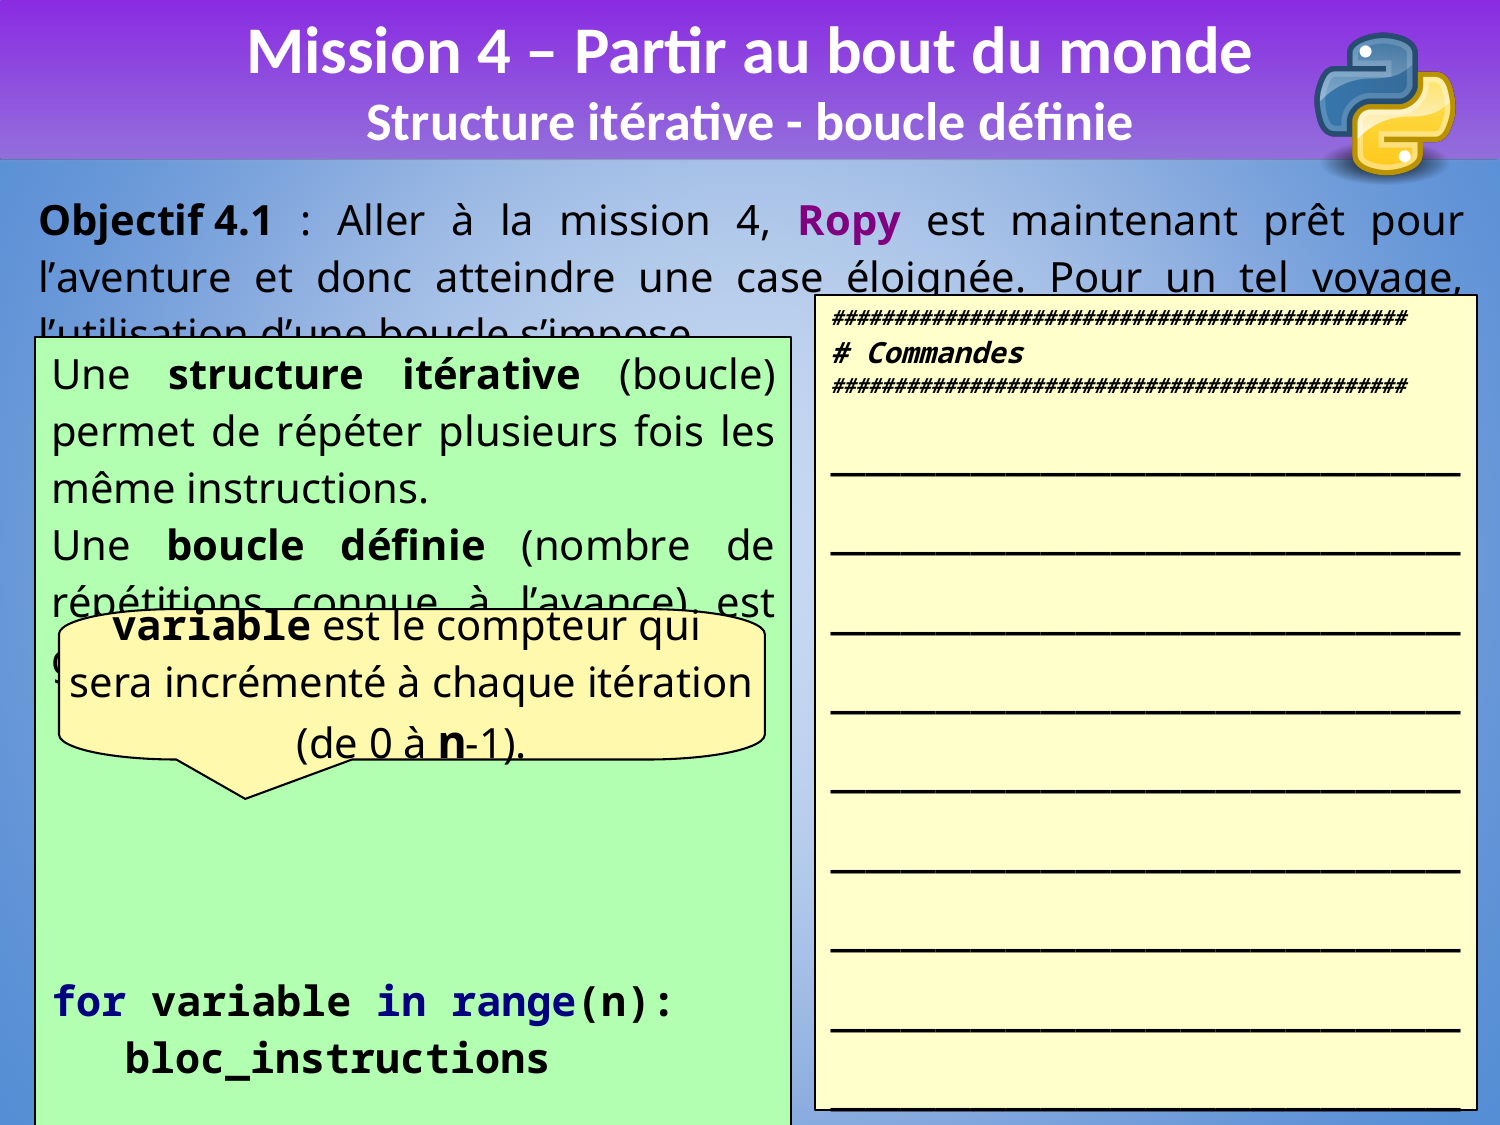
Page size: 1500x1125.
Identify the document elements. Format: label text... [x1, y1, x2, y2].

text_box ############################################## # Commandes ############################################## ____________________________________ ____________________________________ ____________________________________ ____________________________________ ____________________________________ ____________________________________ ____________________________________ ____________________________________ ____________________________________ ____________________________________ ____________________________________ ____________________________________ [814, 295, 1477, 1111]
picture [230, 329, 242, 336]
text_box Une structure itérative (boucle) permet de répéter plusieurs fois les même instructions. Une boucle définie (nombre de répétitions connue à l’avance) est gérée par un compteur. for variable in range(n): bloc_instructions Par exemple : répéter 3 fois l’avancement d’un pas du robot : for i in range(3): rp_avancer() [35, 336, 792, 1108]
text_box Objectif 4.1 : Aller à la mission 4, Ropy est maintenant prêt pour l’aventure et donc atteindre une case éloignée. Pour un tel voyage, l’utilisation d’une boucle s’impose. [23, 183, 1480, 324]
picture [114, 324, 176, 336]
picture [492, 329, 504, 336]
picture [565, 329, 576, 336]
picture [579, 329, 590, 336]
picture [90, 324, 111, 336]
picture [385, 329, 397, 336]
picture [45, 324, 86, 336]
picture [0, 29, 1500, 1125]
text_box variable est le compteur qui sera incrémenté à chaque itération (de 0 à n-1). [58, 609, 765, 799]
picture [282, 324, 382, 336]
picture [629, 329, 642, 336]
picture [266, 329, 278, 336]
picture [180, 324, 279, 336]
picture [674, 329, 686, 336]
picture [204, 329, 217, 336]
picture [325, 329, 337, 336]
picture [350, 329, 362, 336]
text_box Mission 4 – Partir au bout du monde Structure itérative - boucle définie [0, 0, 1500, 159]
picture [385, 324, 479, 336]
picture [410, 329, 423, 336]
picture [604, 329, 616, 336]
